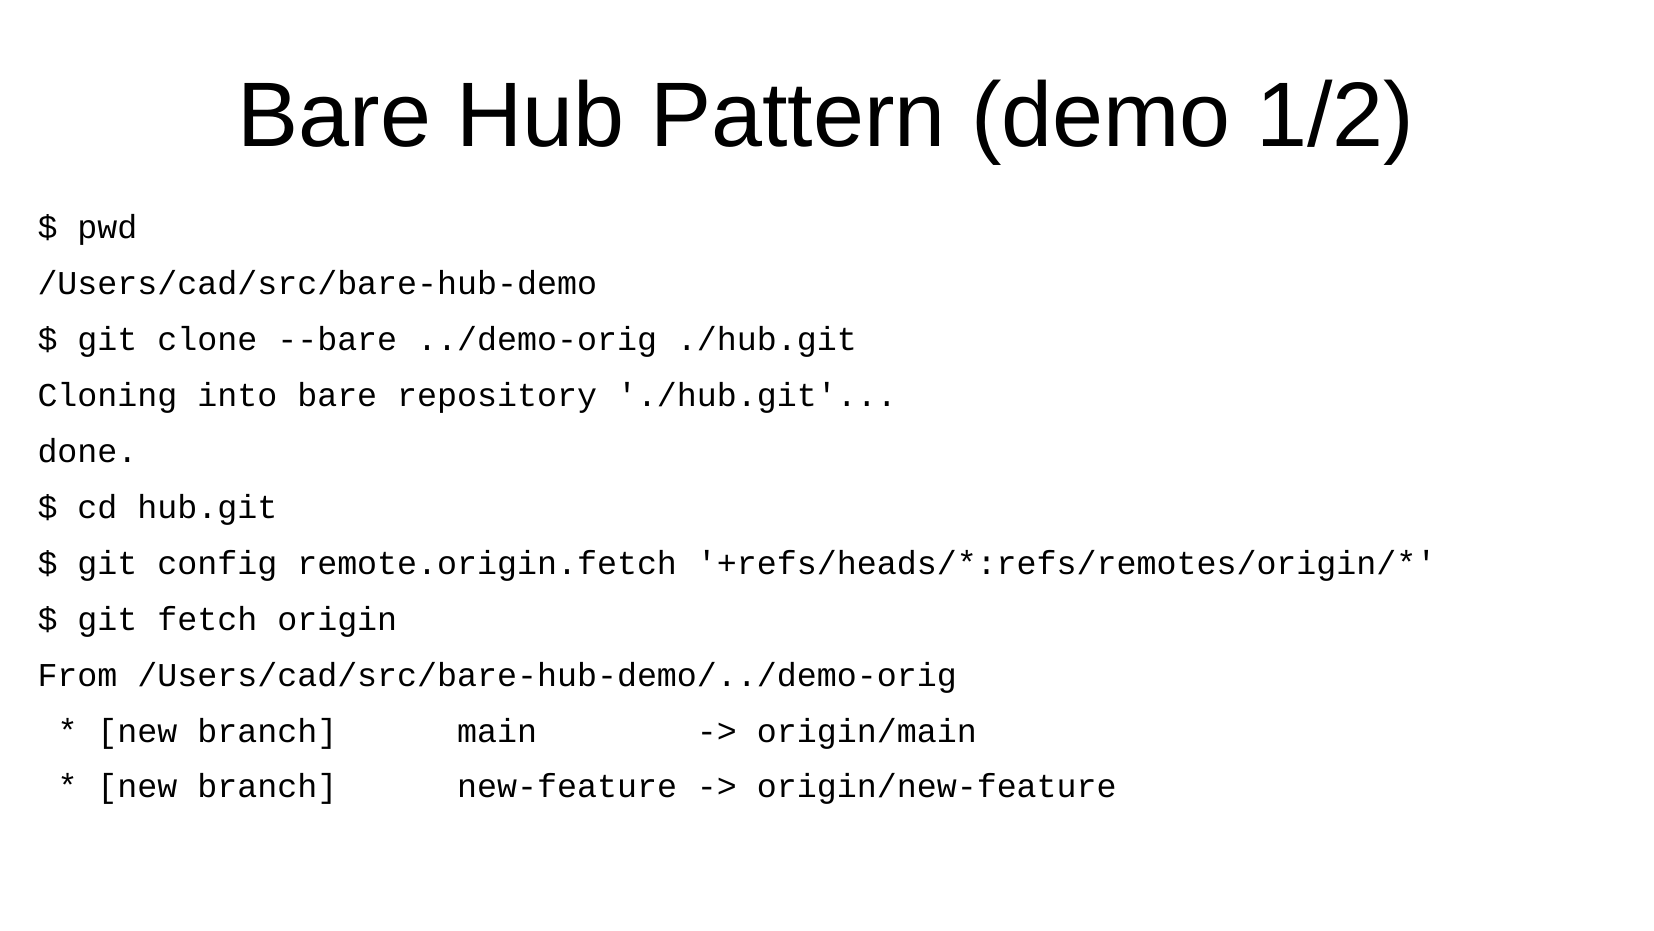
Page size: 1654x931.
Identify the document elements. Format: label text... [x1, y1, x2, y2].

list $ pwd /Users/cad/src/bare-hub-demo $ git clone --bare ../demo-orig ./hub.git Cloning into bare repository './hub.git'... done. $ cd hub.git $ git config remote.origin.fetch '+refs/heads/*:refs/remotes/origin/*' $ git fetch origin From /Users/cad/src/bare-hub-demo/../demo-orig * [new branch] main -> origin/main * [new branch] new-feature -> origin/new-feature [37, 217, 1613, 863]
title Bare Hub Pattern (demo 1/2) [82, 37, 1571, 193]
